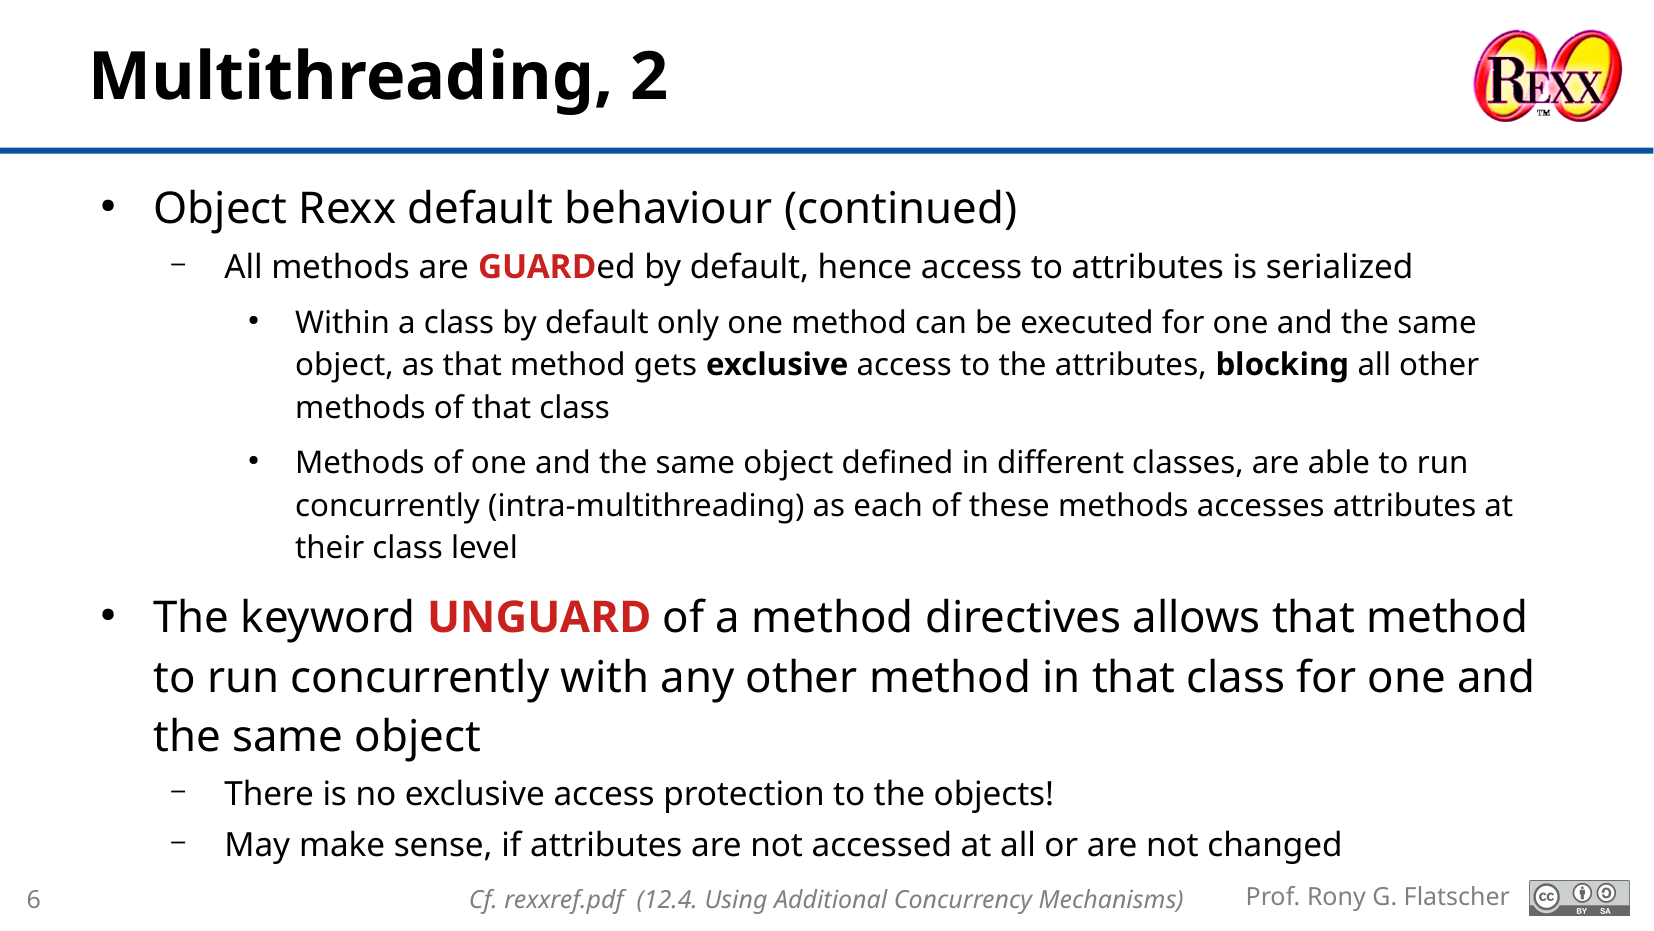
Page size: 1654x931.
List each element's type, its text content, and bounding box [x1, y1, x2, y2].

list Object Rexx default behaviour (continued) All methods are GUARDed by default, hence access to attributes is serialized Within a class by default only one method can be executed for one and the same object, as that method gets exclusive access to the attributes, blocking all other methods of that class Methods of one and the same object defined in different classes, are able to run concurrently (intra-multithreading) as each of these methods accesses attributes at their class level The keyword UNGUARD of a method directives allows that method to run concurrently with any other method in that class for one and the same object There is no exclusive access protection to the objects! May make sense, if attributes are not accessed at all or are not changed [82, 177, 1571, 857]
text_box Cf. rexxref.pdf (12.4. Using Additional Concurrency Mechanisms) [0, 874, 1654, 922]
title Multithreading, 2 [29, 0, 1654, 148]
